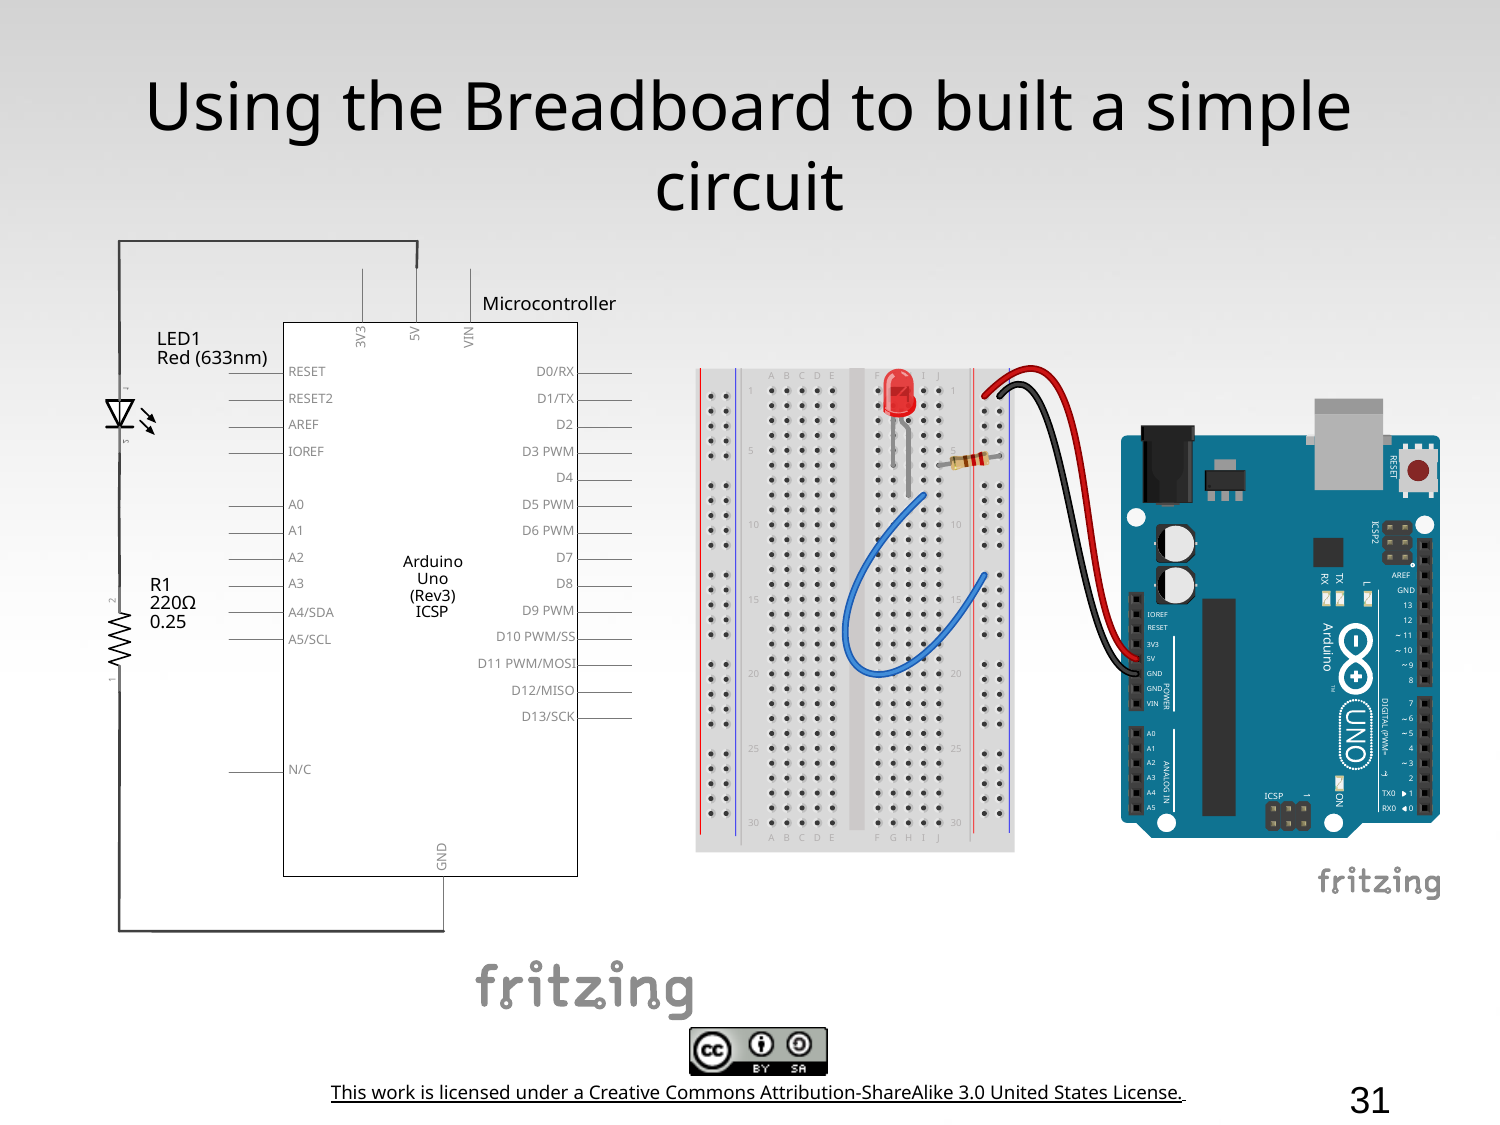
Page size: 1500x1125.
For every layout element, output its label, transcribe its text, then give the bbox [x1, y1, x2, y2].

picture [0, 0, 1500, 1125]
title Using the Breadboard to built a simple circuit [112, 49, 1388, 238]
